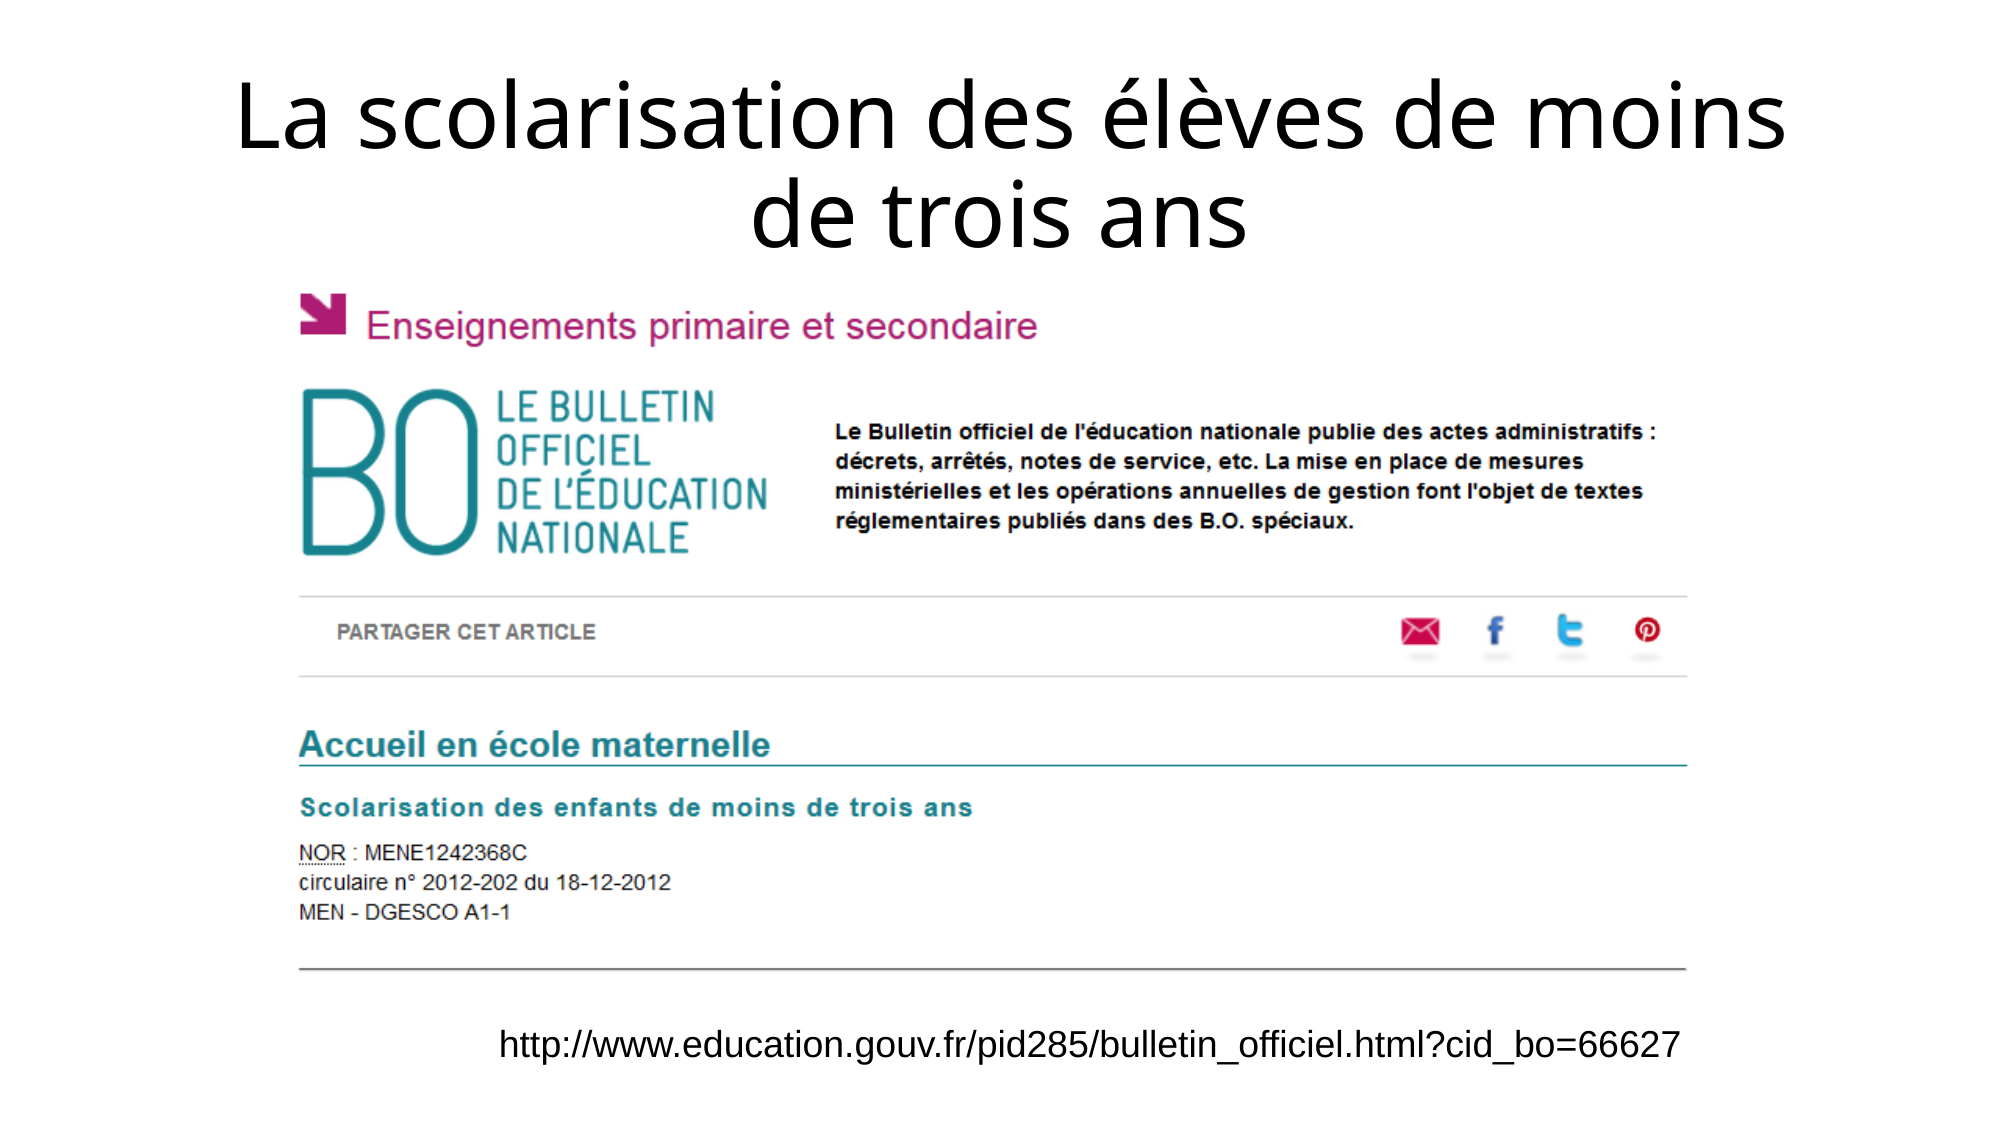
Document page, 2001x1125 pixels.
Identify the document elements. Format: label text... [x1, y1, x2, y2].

title La scolarisation des élèves de moins de trois ans [137, 59, 1863, 278]
text_box http://www.education.gouv.fr/pid285/bulletin_officiel.html?cid_bo=66627 [484, 1015, 1737, 1087]
picture [279, 283, 1725, 981]
